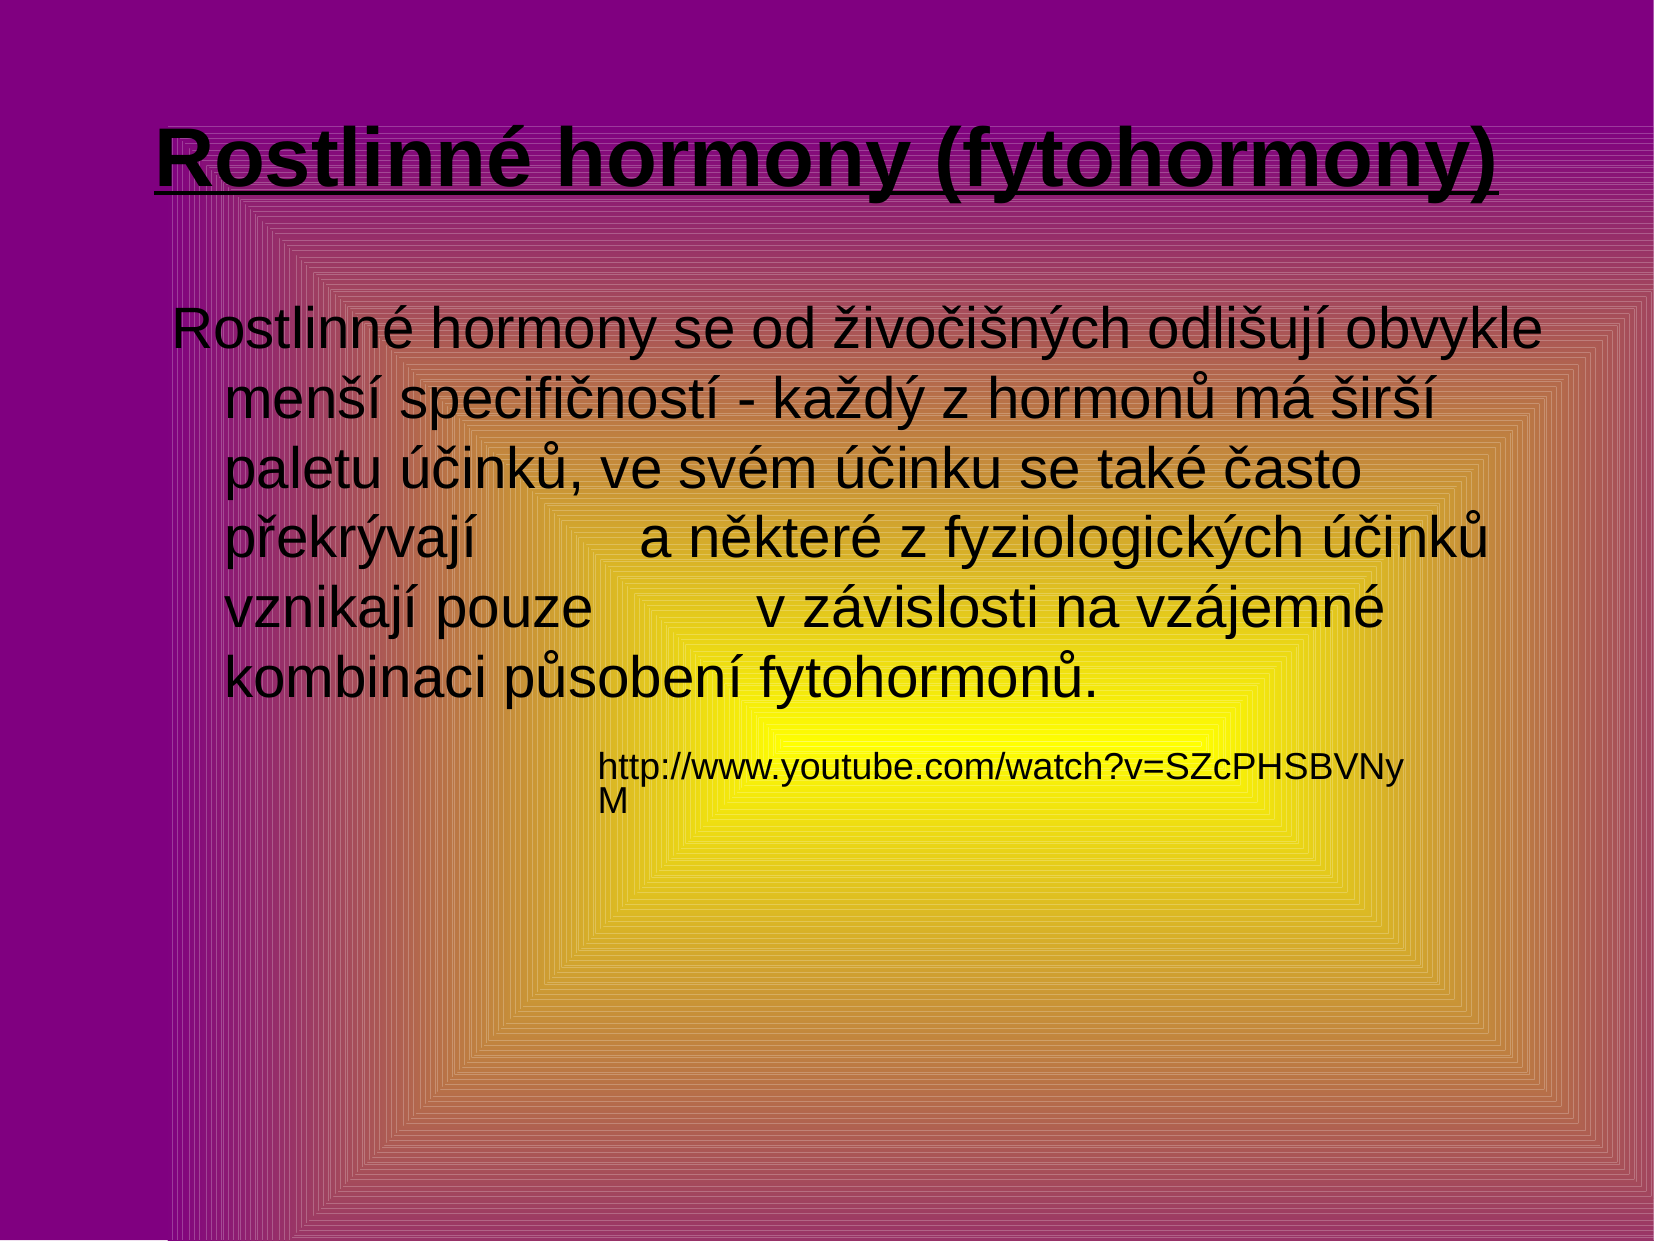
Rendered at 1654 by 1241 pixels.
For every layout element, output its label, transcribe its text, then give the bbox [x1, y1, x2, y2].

list Rostlinné hormony se od živočišných odlišují obvykle menší specifičností - každý z hormonů má širší paletu účinků, ve svém účinku se také často překrývají a některé z fyziologických účinků vznikají pouze v závislosti na vzájemné kombinaci působení fytohormonů. [82, 290, 1571, 1109]
text_box http://www.youtube.com/watch?v=SZcPHSBVNyM [582, 738, 1447, 838]
title Rostlinné hormony (fytohormony) [82, 49, 1571, 257]
